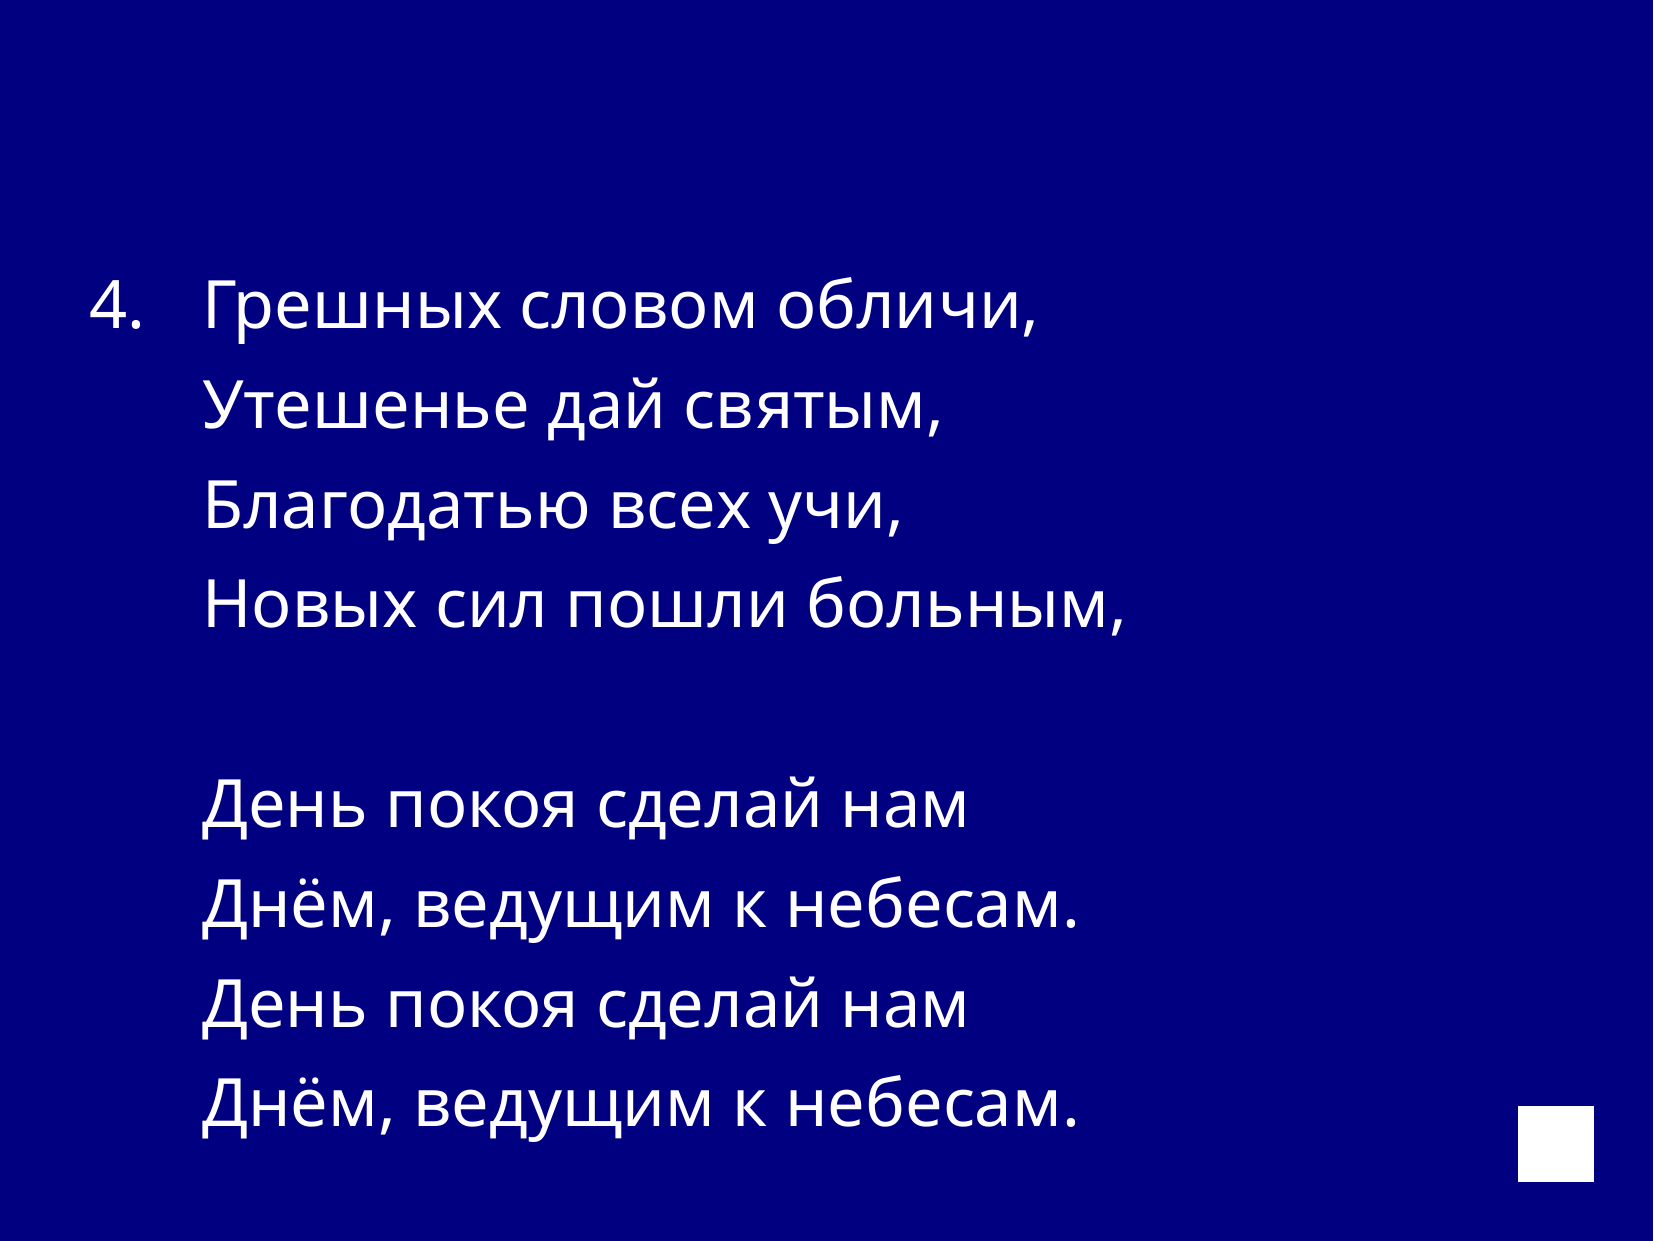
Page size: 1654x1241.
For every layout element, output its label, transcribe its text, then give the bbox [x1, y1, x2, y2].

text_box 4. Грешных словом обличи, Утешенье дай святым, Благодатью всех учи, Новых сил пошли больным, День покоя сделай нам Днём, ведущим к небесам. День покоя сделай нам Днём, ведущим к небесам. [75, 150, 1576, 1163]
text_box [1518, 1106, 1594, 1182]
